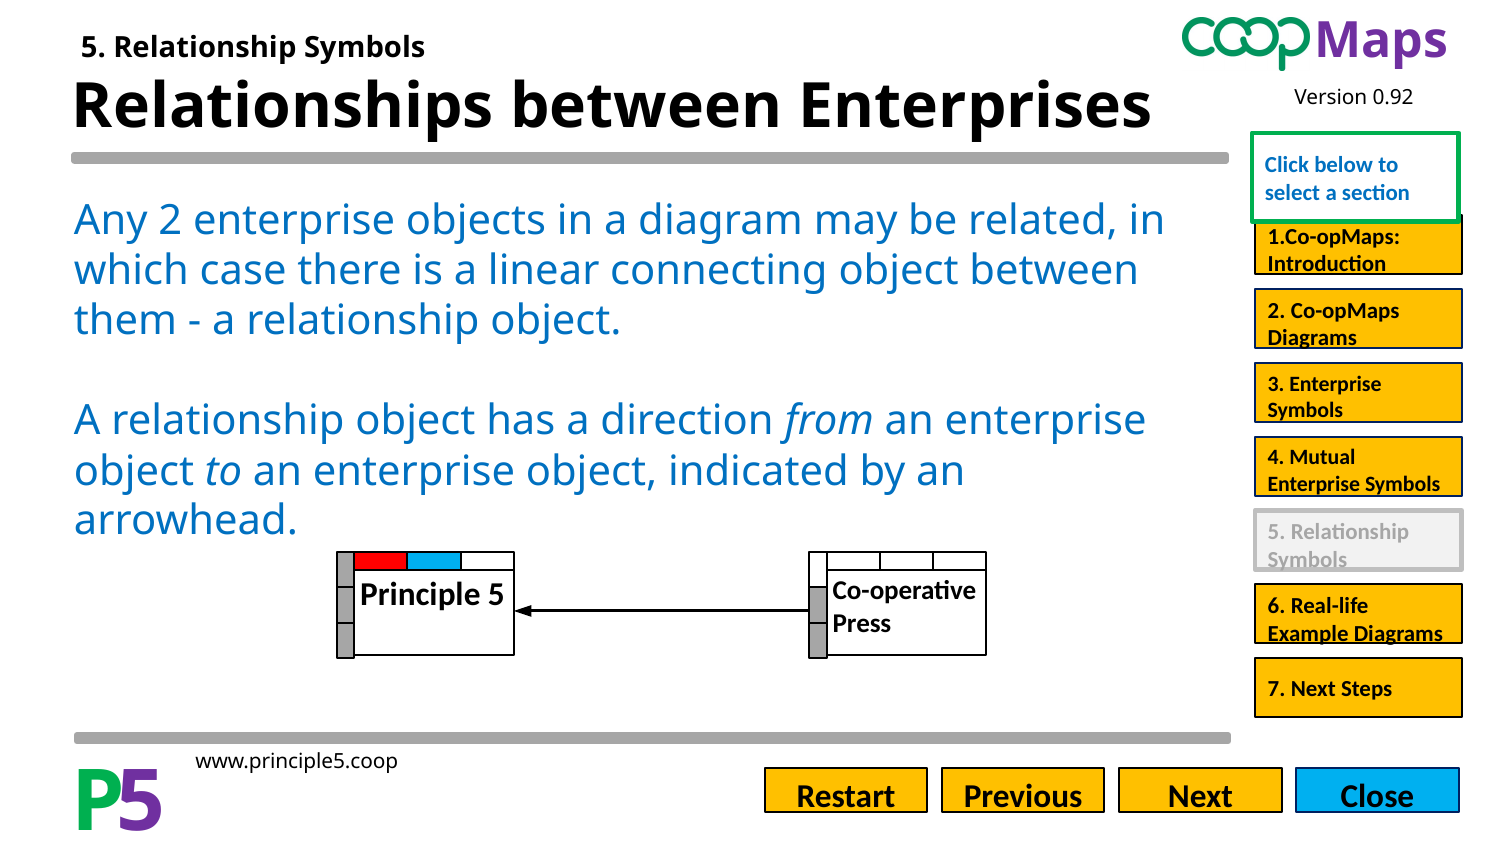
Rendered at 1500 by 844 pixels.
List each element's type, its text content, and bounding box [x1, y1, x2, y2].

text_box 7. Next Steps [1254, 658, 1462, 718]
text_box Principle 5 [354, 570, 514, 655]
text_box Next [1119, 767, 1282, 813]
text_box Click below to select a section [1252, 132, 1459, 222]
text_box P [59, 738, 103, 827]
text_box 5 [103, 744, 199, 827]
text_box Close [1296, 767, 1459, 813]
text_box [76, 735, 1229, 742]
text_box 4. Mutual Enterprise Symbols [1254, 436, 1462, 496]
text_box [809, 552, 986, 658]
text_box Any 2 enterprise objects in a diagram may be related, in which case there is a linear connecting object between them - a relationship object. A relationship object has a direction from an enterprise object to an enterprise object, indicated by an arrowhead. [59, 185, 1211, 570]
text_box 3. Enterprise Symbols [1254, 362, 1462, 422]
text_box [337, 552, 514, 658]
text_box www.principle5.coop [177, 744, 473, 783]
text_box 2. Co-opMaps Diagrams [1254, 289, 1462, 349]
text_box Maps [1299, 0, 1460, 76]
text_box 6. Real-life Example Diagrams [1254, 584, 1462, 644]
text_box Previous [942, 767, 1105, 813]
text_box Restart [764, 767, 928, 813]
text_box Version 0.92 [1281, 73, 1459, 119]
text_box Co-operative Press [827, 570, 986, 655]
text_box 1.Co-opMaps: Introduction [1254, 215, 1462, 275]
text_box [74, 154, 1226, 161]
text_box 5. Relationship Symbols [1254, 510, 1462, 570]
text_box Relationships between Enterprises [59, 59, 1186, 151]
picture [1181, 17, 1310, 71]
text_box 5. Relationship Symbols [68, 22, 435, 71]
